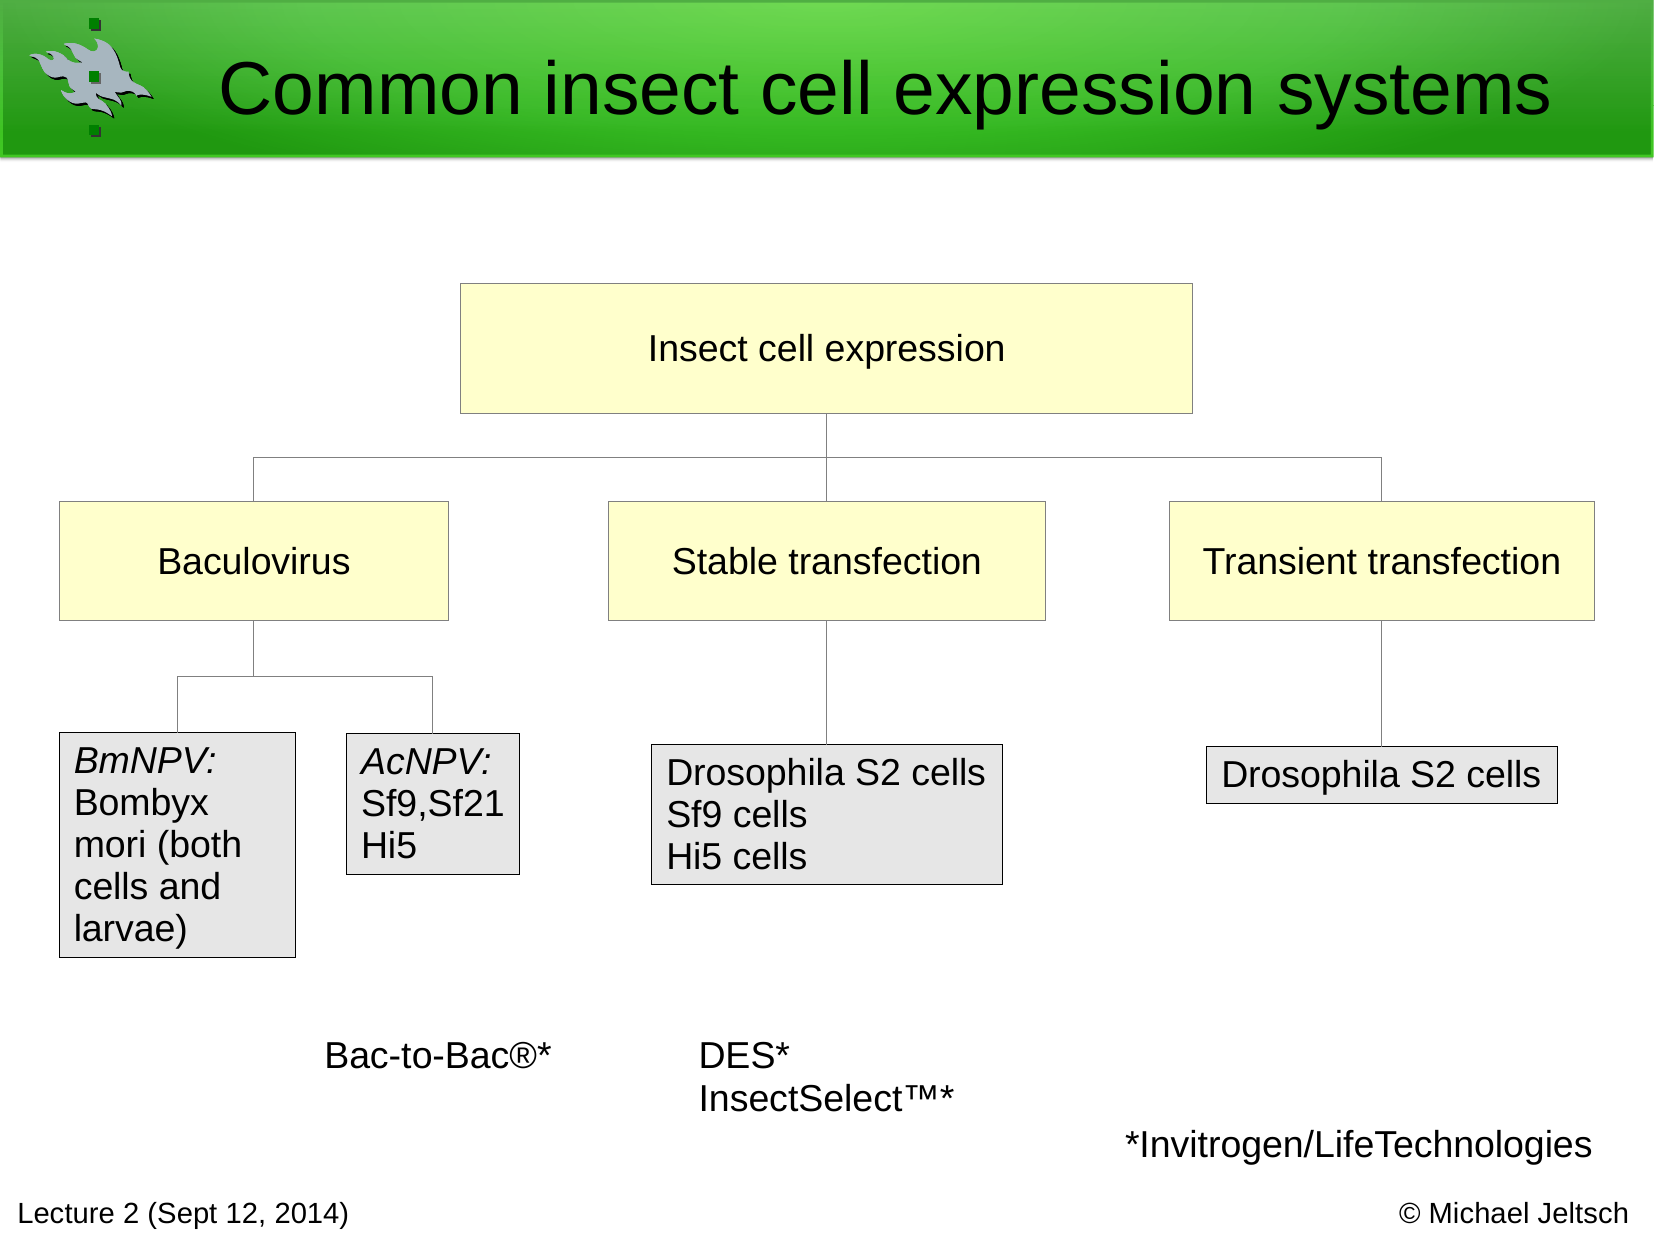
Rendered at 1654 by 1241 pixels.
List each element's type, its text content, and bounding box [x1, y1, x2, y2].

text_box DES* InsectSelect™* [683, 1027, 970, 1169]
text_box BmNPV: Bombyx mori (both cells and larvae) [59, 732, 296, 958]
text_box Baculovirus [59, 501, 449, 621]
title Common insect cell expression systems [177, 35, 1595, 142]
text_box *Invitrogen/LifeTechnologies [1110, 1116, 1609, 1173]
text_box Bac-to-Bac®* [309, 1027, 567, 1085]
text_box Insect cell expression [460, 283, 1193, 414]
text_box Transient transfection [1169, 501, 1595, 621]
text_box Drosophila S2 cells Sf9 cells Hi5 cells [651, 744, 1003, 885]
text_box Drosophila S2 cells [1206, 746, 1558, 804]
text_box Stable transfection [608, 501, 1046, 621]
text_box AcNPV: Sf9,Sf21 Hi5 [346, 733, 520, 875]
